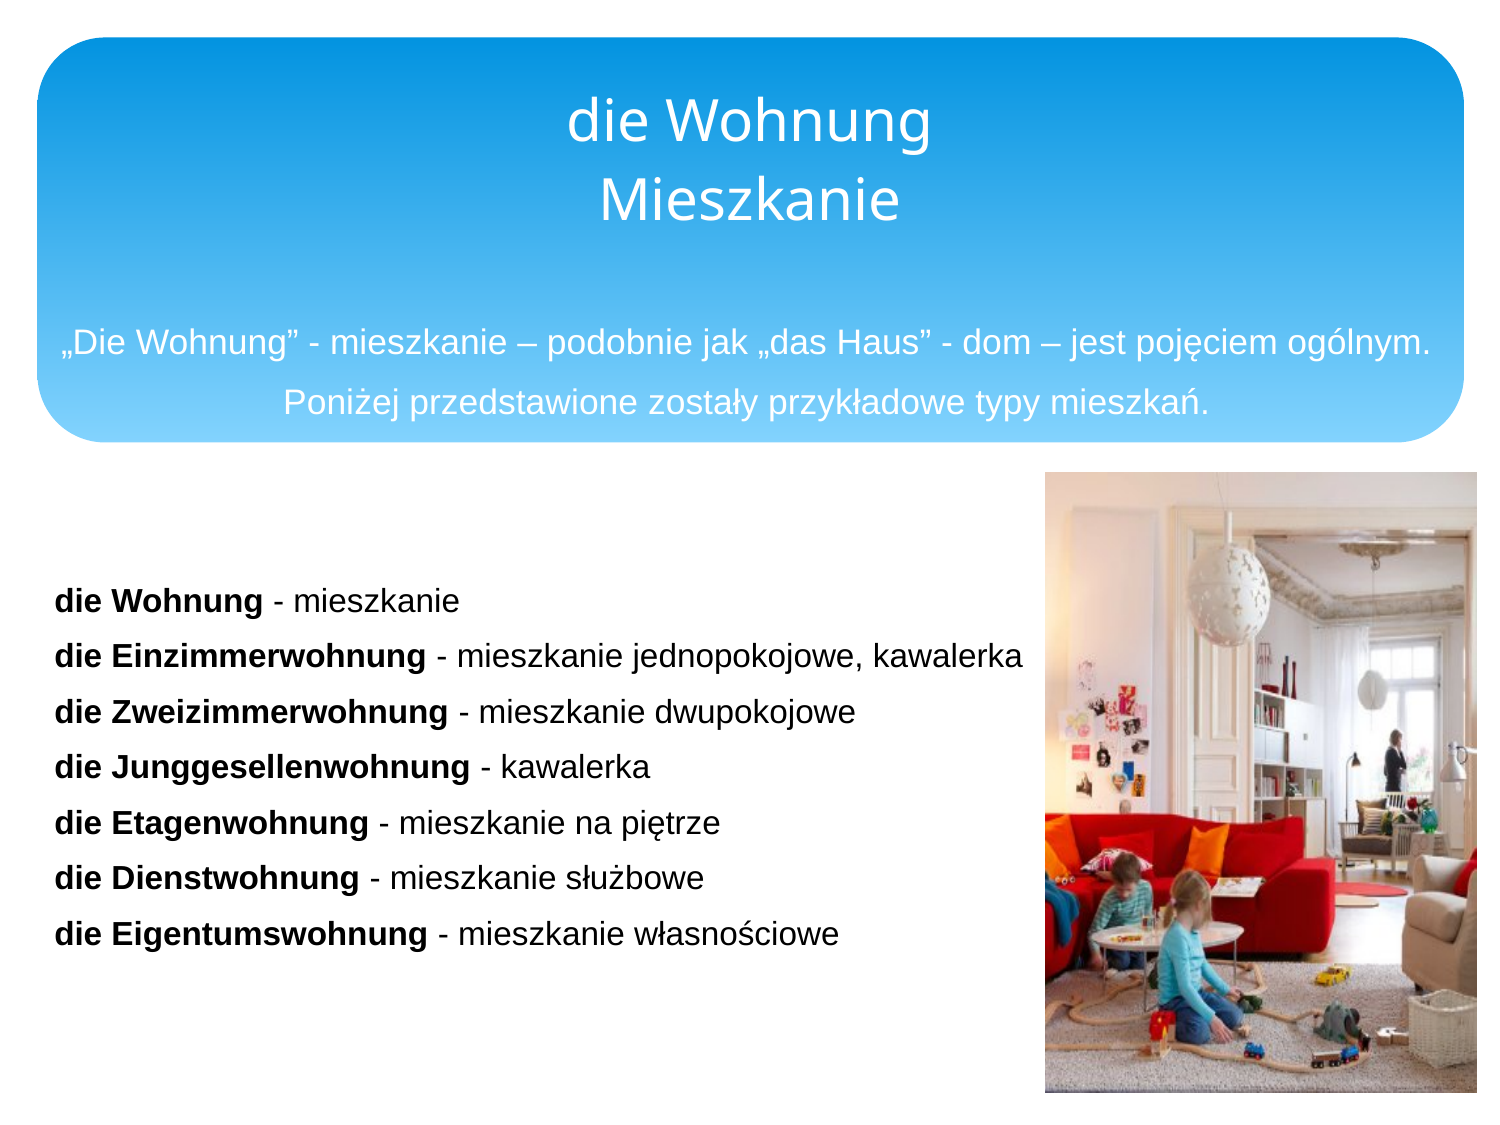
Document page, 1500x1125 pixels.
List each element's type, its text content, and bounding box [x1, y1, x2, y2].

picture [1045, 472, 1477, 1093]
title die Wohnung Mieszkanie [75, 62, 1425, 254]
text_box „Die Wohnung” - mieszkanie – podobnie jak „das Haus” - dom – jest pojęciem ogólnym. Poniżej przedstawione zostały przykładowe typy mieszkań. [46, 295, 1447, 409]
subtitle die Wohnung - mieszkanie die Einzimmerwohnung - mieszkanie jednopokojowe, kawalerka die Zweizimmerwohnung - mieszkanie dwupokojowe die Junggesellenwohnung - kawalerka die Etagenwohnung - mieszkanie na piętrze die Dienstwohnung - mieszkanie służbowe die Eigentumswohnung - mieszkanie własnościowe [54, 482, 1045, 1034]
